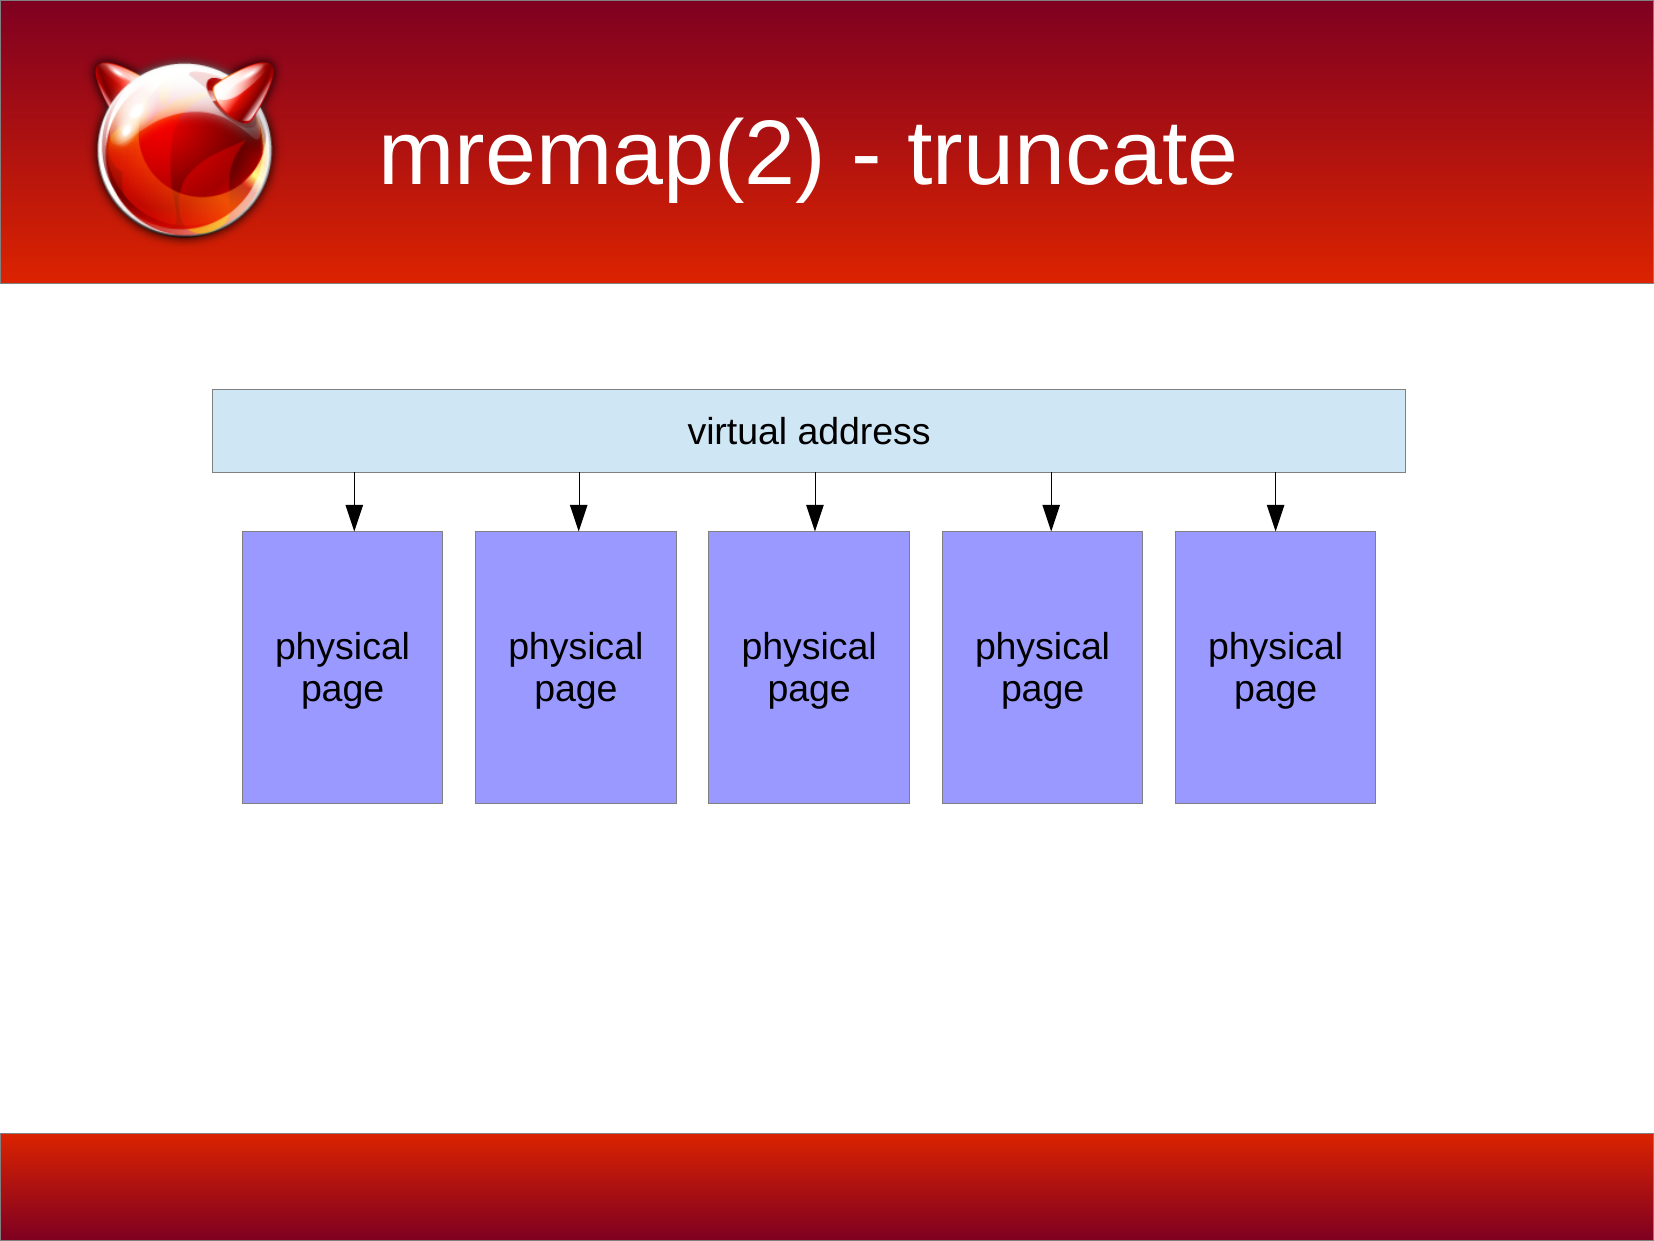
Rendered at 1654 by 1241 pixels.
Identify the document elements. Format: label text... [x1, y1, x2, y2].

text_box physical page [708, 531, 910, 804]
text_box physical page [242, 531, 443, 804]
title mremap(2) - truncate [82, 49, 1536, 257]
text_box physical page [942, 531, 1143, 804]
text_box physical page [475, 531, 677, 804]
text_box physical page [1175, 531, 1376, 804]
text_box virtual address [212, 389, 1406, 473]
